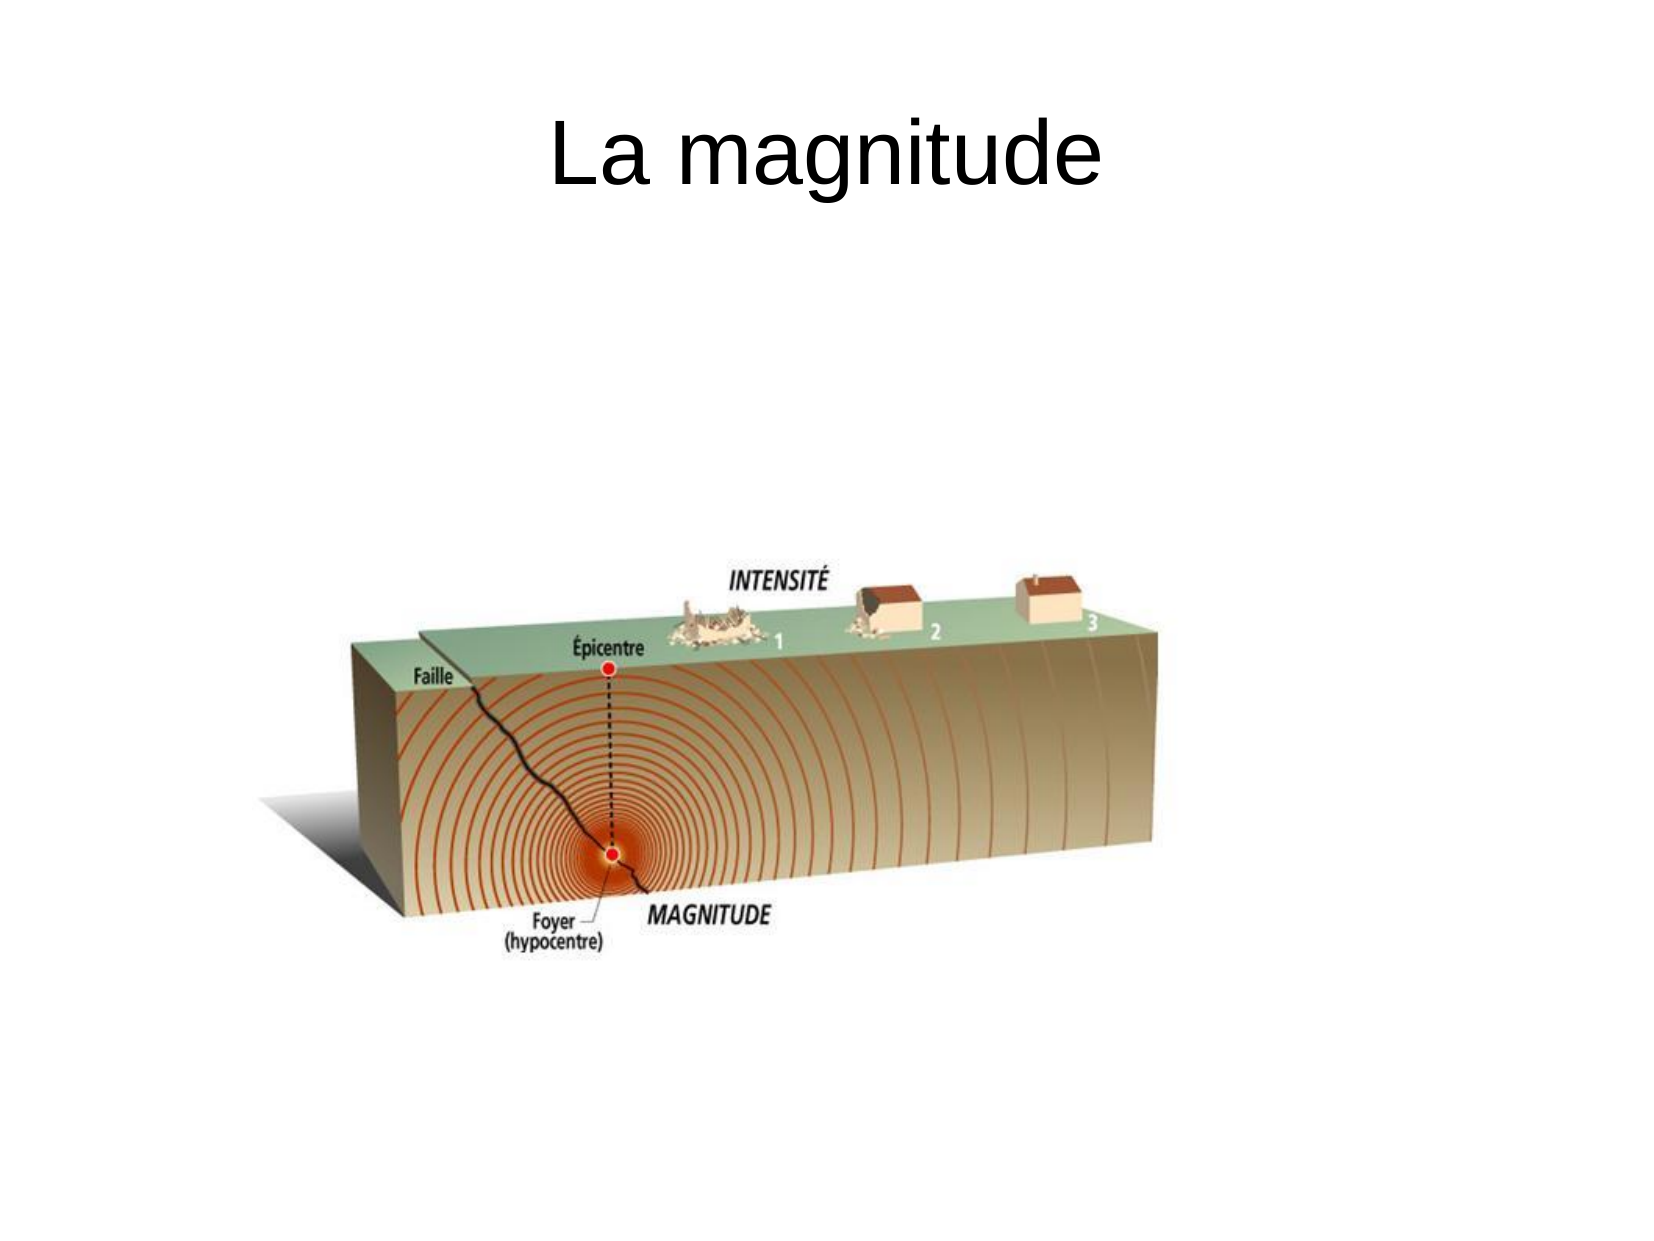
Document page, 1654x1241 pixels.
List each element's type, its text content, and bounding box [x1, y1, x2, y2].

title La magnitude [82, 49, 1571, 257]
picture [252, 534, 1252, 981]
